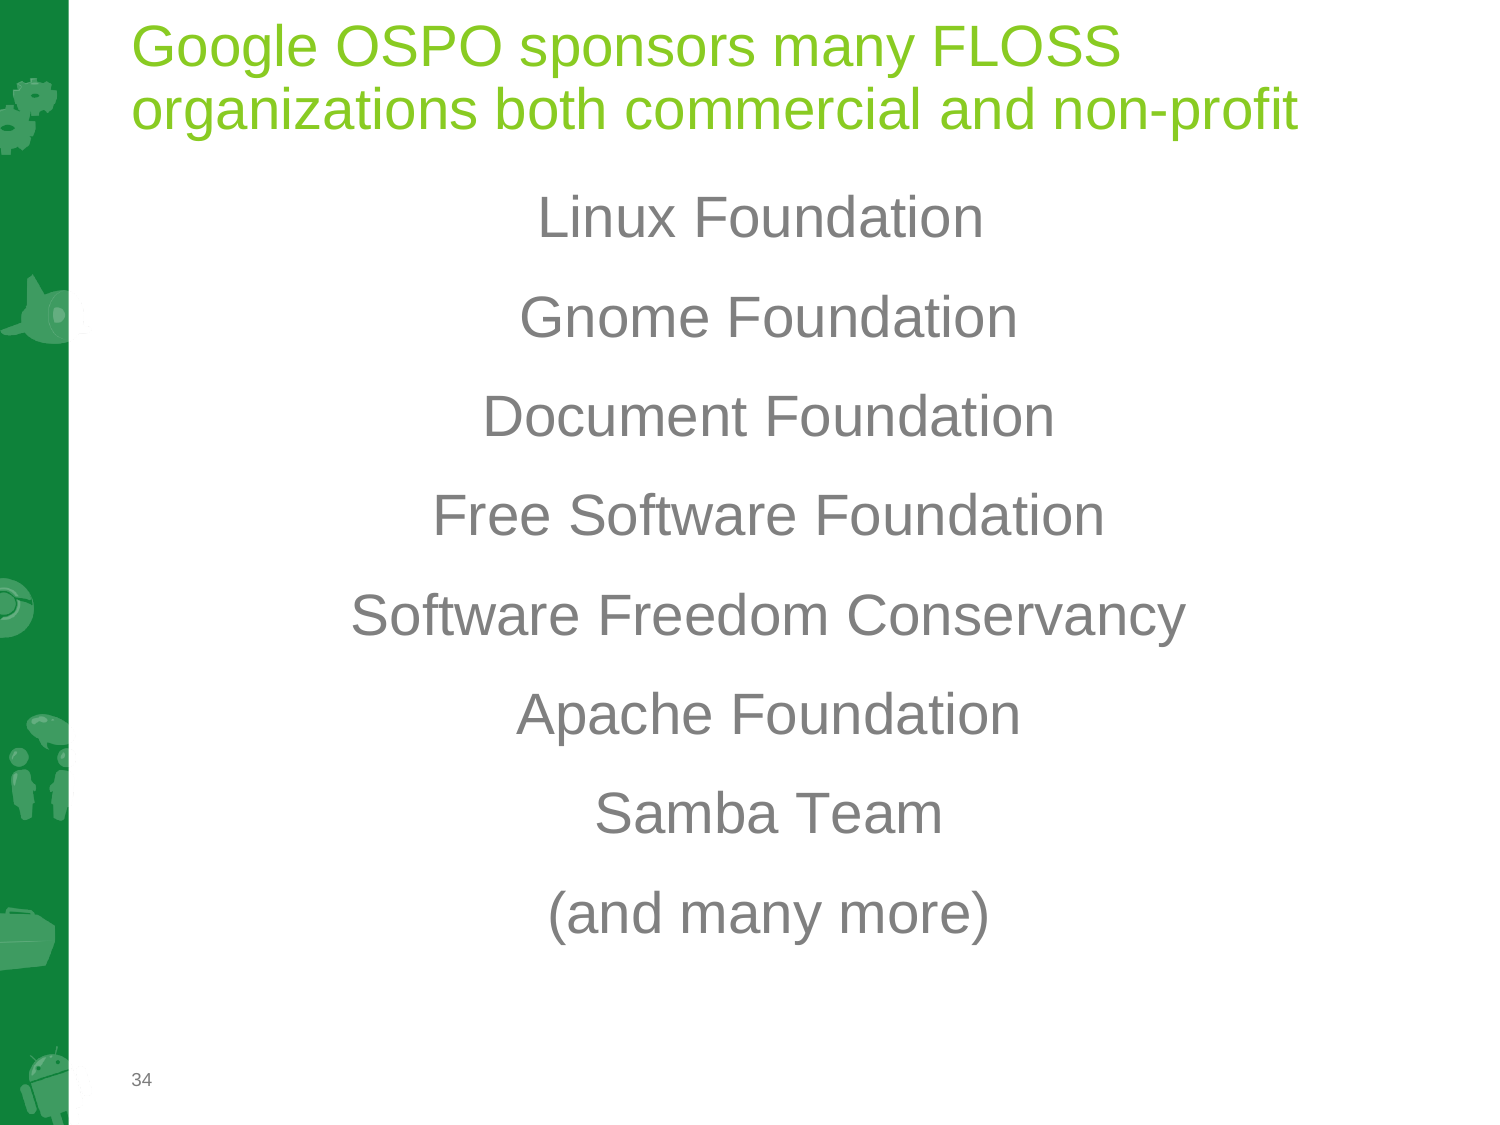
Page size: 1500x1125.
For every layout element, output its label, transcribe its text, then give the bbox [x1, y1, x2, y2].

picture [0, 274, 92, 344]
picture [20, 1046, 92, 1125]
picture [9, 714, 76, 821]
picture [0, 578, 34, 638]
picture [0, 907, 56, 972]
text_box Linux Foundation Gnome Foundation Document Foundation Free Software Foundation Software Freedom Conservancy Apache Foundation Samba Team (and many more) [113, 179, 1426, 979]
text_box Google OSPO sponsors many FLOSS organizations both commercial and non-profit [116, 37, 1431, 150]
text_box <number> [116, 1061, 181, 1098]
picture [0, 78, 58, 155]
